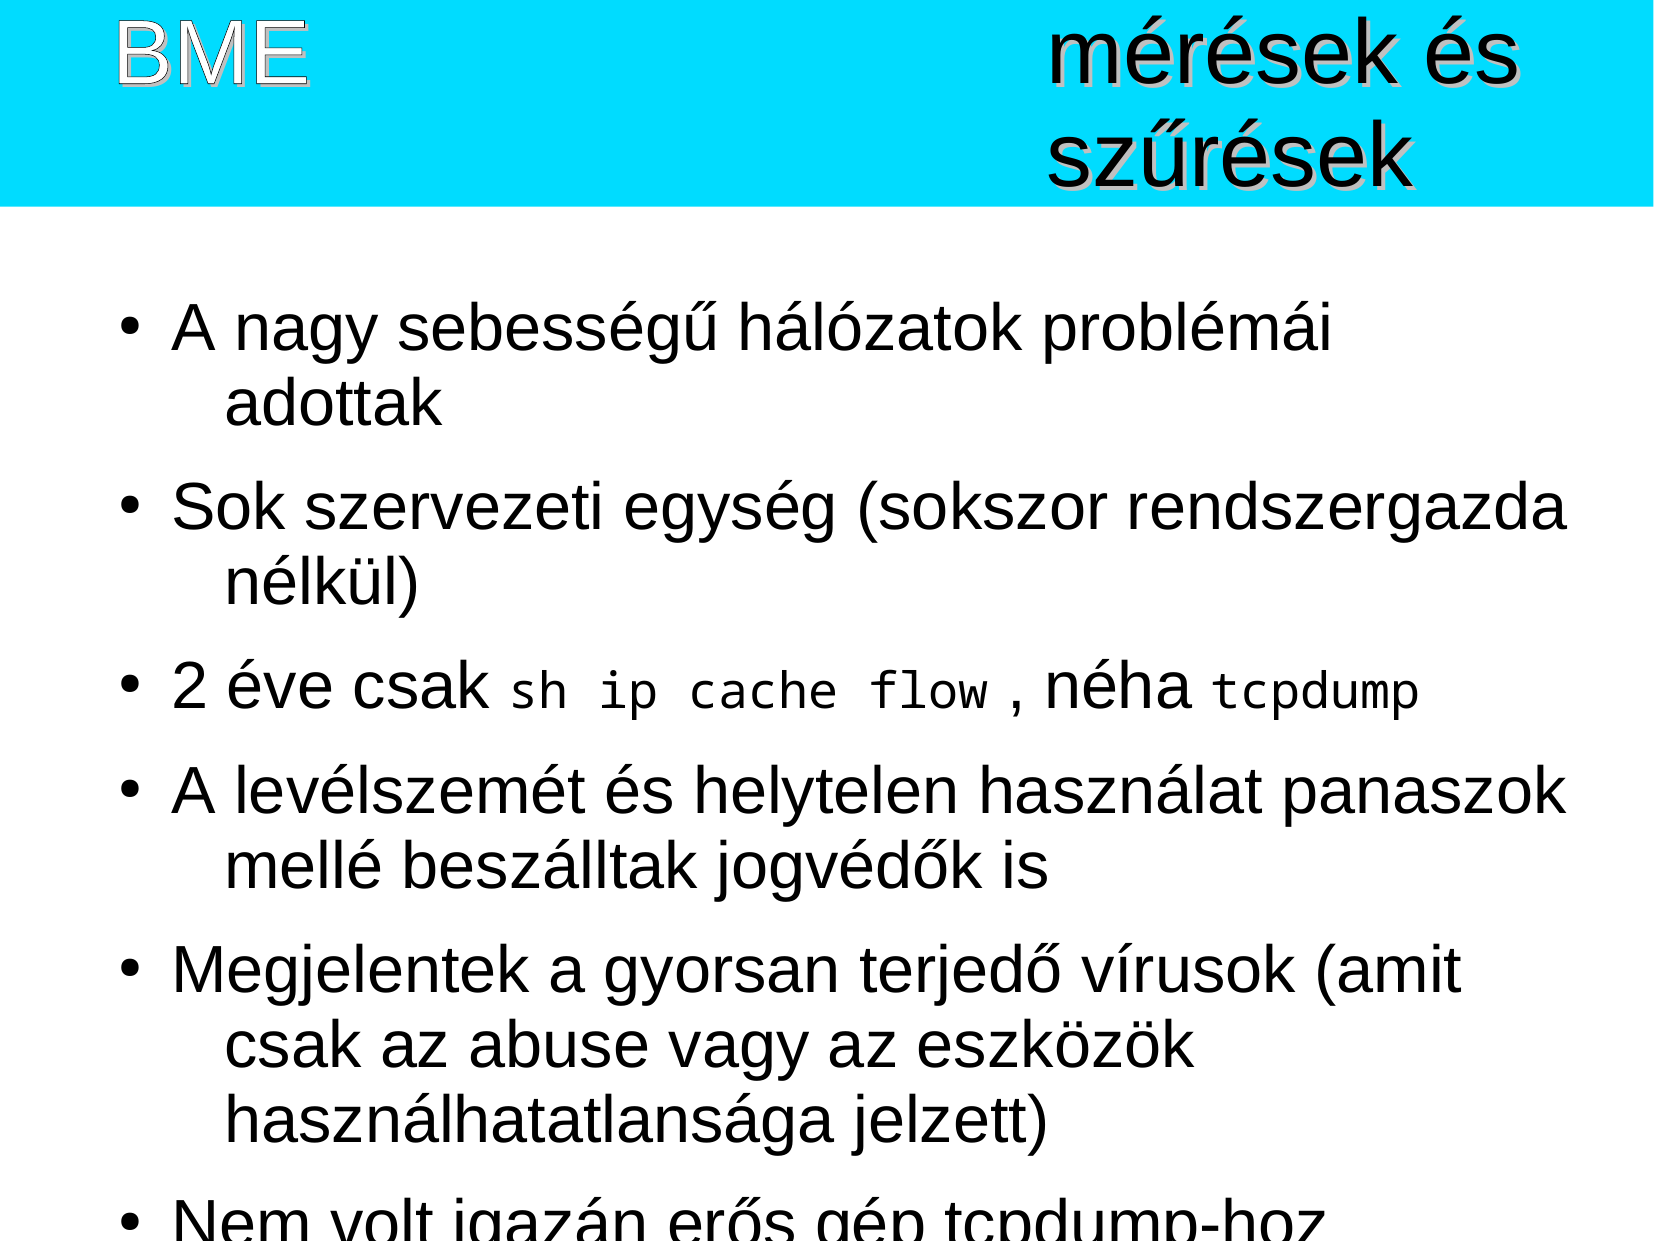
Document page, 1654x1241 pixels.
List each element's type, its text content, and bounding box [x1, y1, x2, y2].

list A nagy sebességű hálózatok problémái adottak Sok szervezeti egység (sokszor rendszergazda nélkül) 2 éve csak sh ip cache flow , néha tcpdump A levélszemét és helytelen használat panaszok mellé beszálltak jogvédők is Megjelentek a gyorsan terjedő vírusok (amit csak az abuse vagy az eszközök használhatatlansága jelzett) Nem volt igazán erős gép tcpdump-hoz [82, 290, 1571, 1211]
title BME mérések és szűrések [0, 0, 1654, 207]
